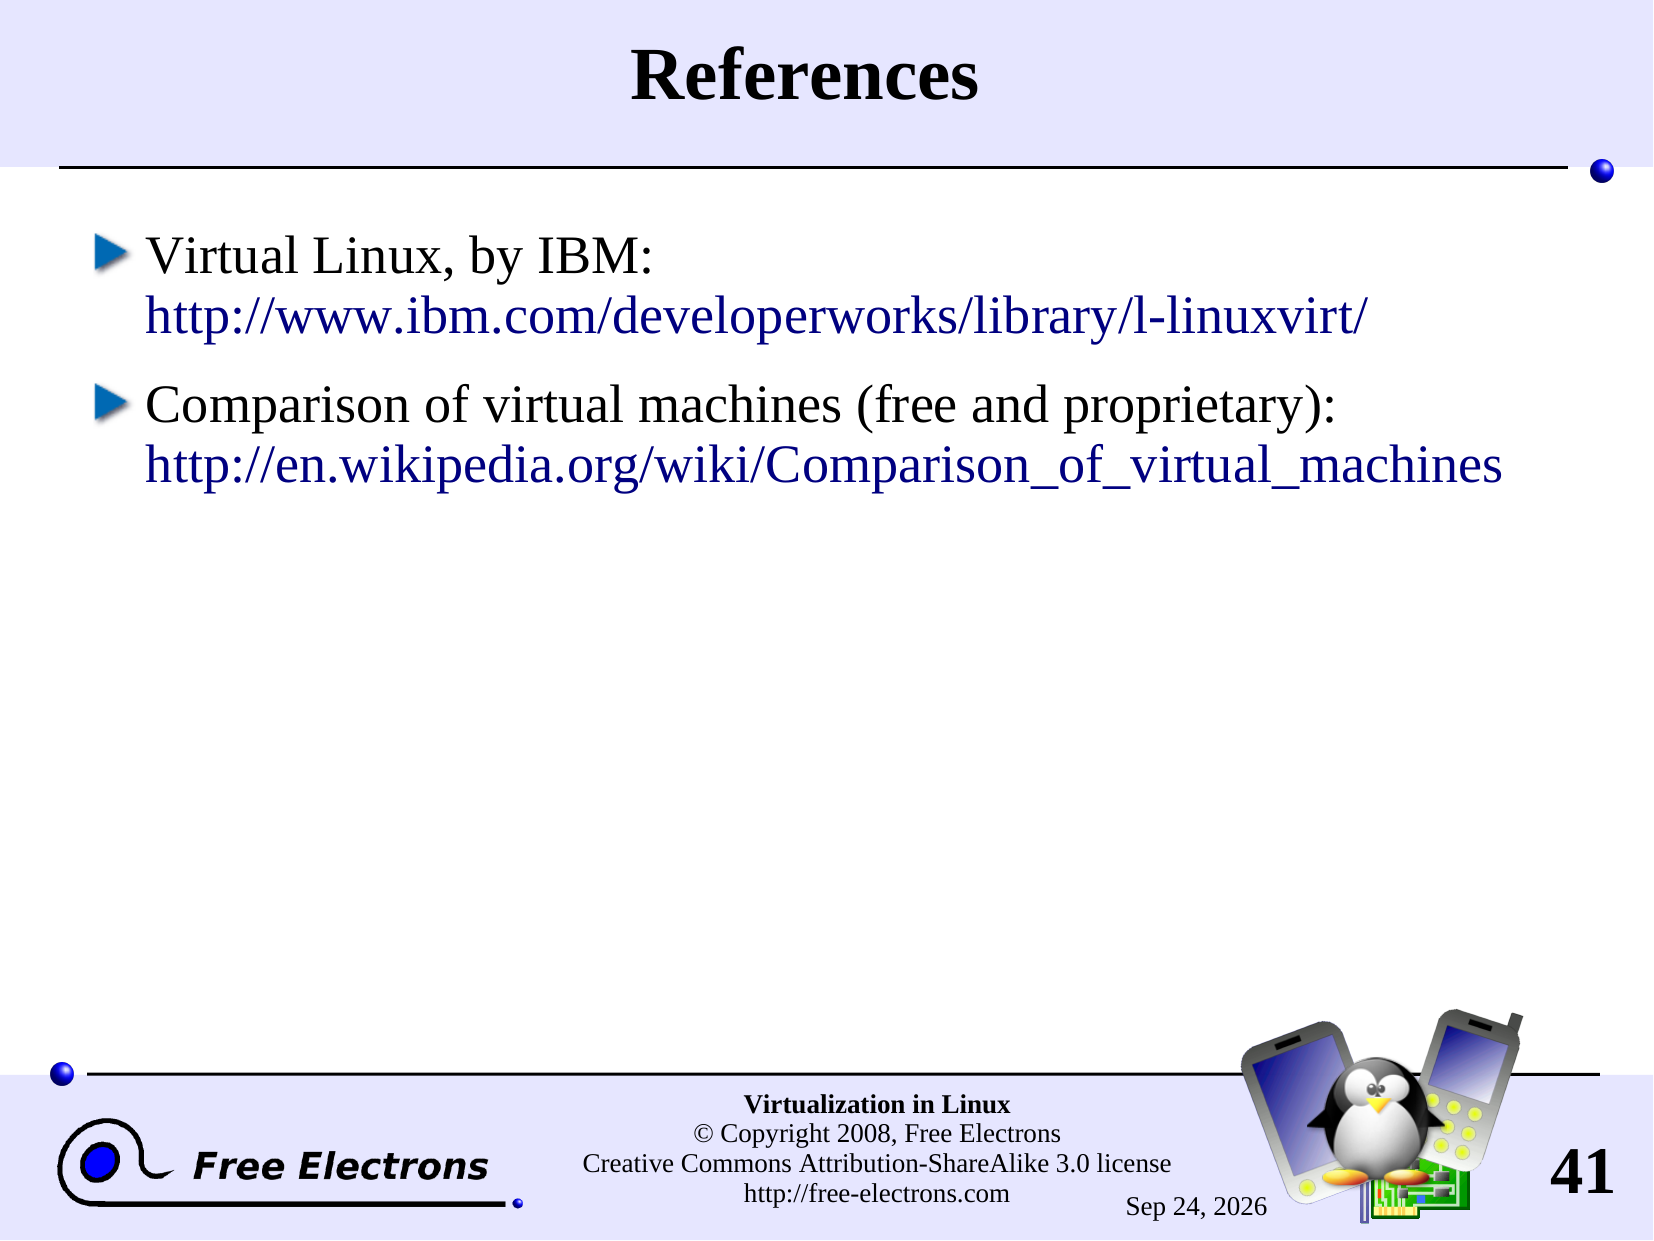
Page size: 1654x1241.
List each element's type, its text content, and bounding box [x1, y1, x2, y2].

picture [1234, 1075, 1518, 1241]
picture [50, 1107, 527, 1216]
list Virtual Linux, by IBM: http://www.ibm.com/developerworks/library/l-linuxvirt/ Comparison of virtual machines (free and proprietary): http://en.wikipedia.org/wiki/Comparison_of_virtual_machines [75, 225, 1576, 1075]
title References [60, 25, 1551, 124]
